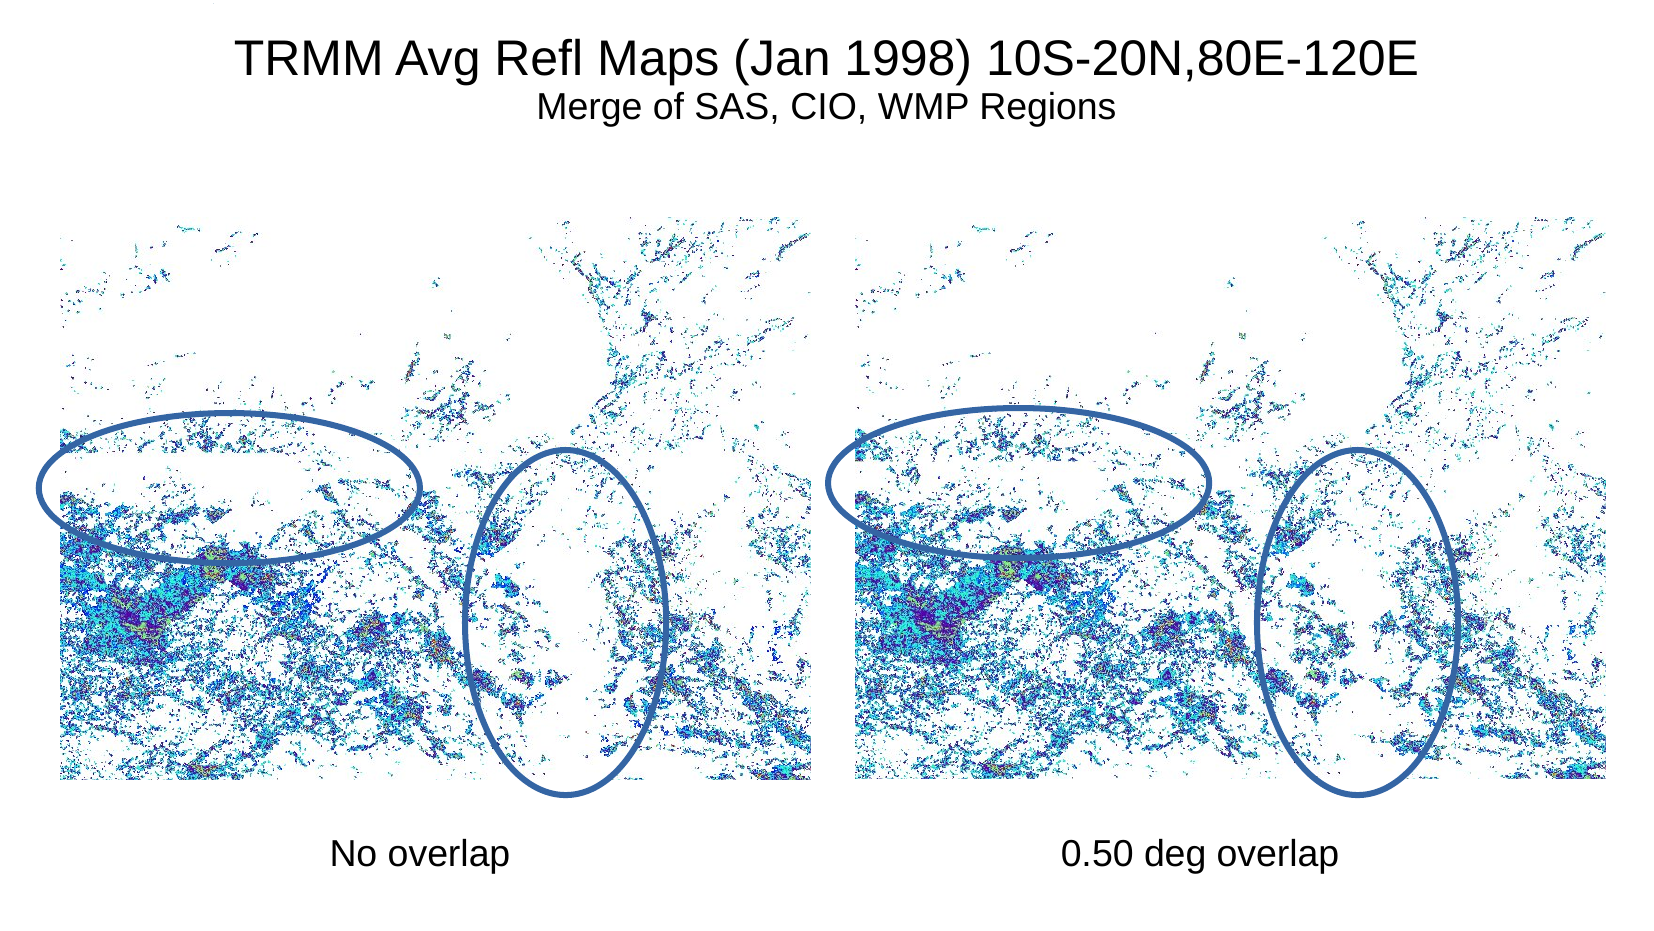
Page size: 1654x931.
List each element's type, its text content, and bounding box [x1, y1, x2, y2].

text_box No overlap [240, 825, 601, 886]
picture [60, 417, 416, 560]
title TRMM Avg Refl Maps (Jan 1998) 10S-20N,80E-120E Merge of SAS, CIO, WMP Regions [82, 29, 1571, 128]
picture [469, 454, 663, 781]
picture [60, 217, 811, 781]
picture [855, 217, 1606, 779]
picture [855, 412, 1206, 555]
text_box 0.50 deg overlap [1020, 825, 1381, 886]
picture [1261, 454, 1455, 779]
